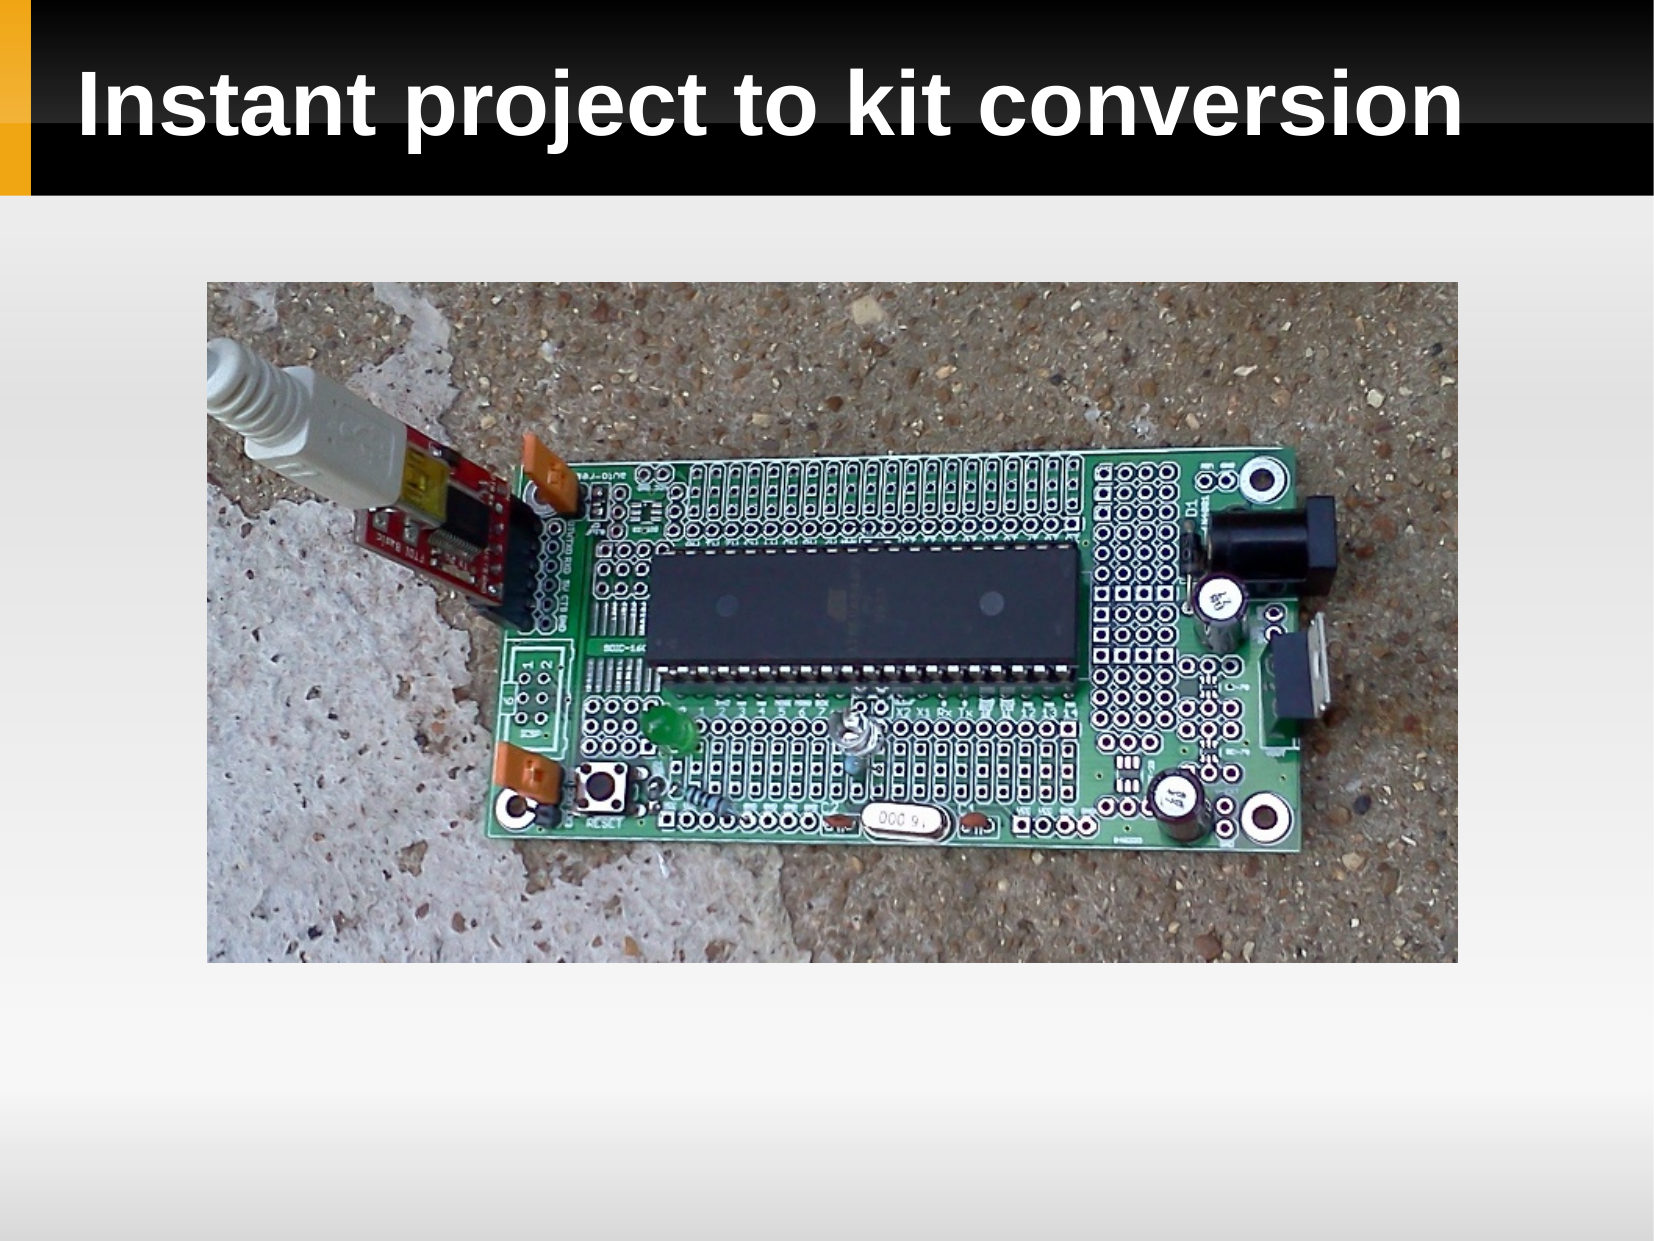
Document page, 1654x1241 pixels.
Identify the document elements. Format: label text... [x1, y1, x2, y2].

picture [0, 0, 1654, 1241]
title Instant project to kit conversion [76, 0, 1565, 208]
